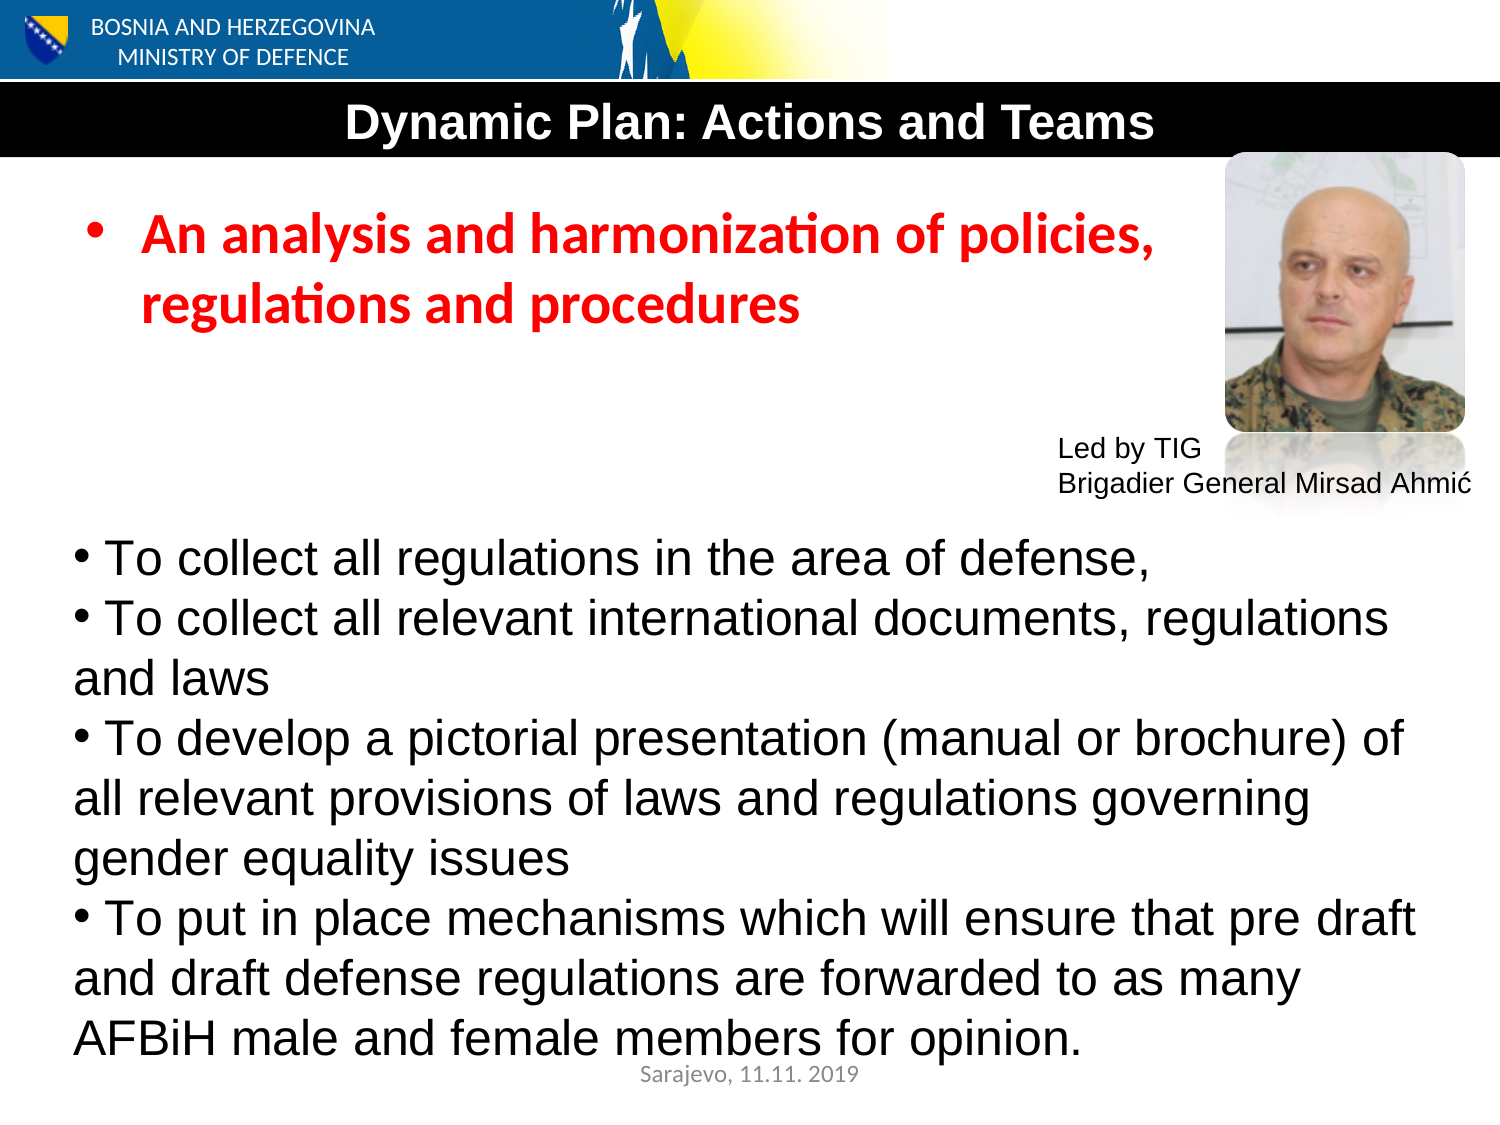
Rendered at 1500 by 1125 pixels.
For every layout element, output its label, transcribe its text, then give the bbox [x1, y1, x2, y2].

picture [1221, 508, 1469, 717]
title Dynamic Plan: Actions and Teams [0, 82, 1500, 158]
text_box Sarajevo, 11.11. 2019 [512, 1074, 988, 1103]
picture [0, 0, 1500, 79]
text_box To collect all regulations in the area of defense, To collect all relevant international documents, regulations and laws To develop a pictorial presentation (manual or brochure) of all relevant provisions of laws and regulations governing gender equality issues To put in place mechanisms which will ensure that pre draft and draft defense regulations are forwarded to as many AFBiH male and female members for opinion. [58, 517, 1454, 1074]
text_box Led by TIG Brigadier General Mirsad Ahmić [1042, 421, 1500, 508]
picture [1221, 151, 1469, 421]
list An analysis and harmonization of policies, regulations and procedures [70, 187, 1221, 383]
